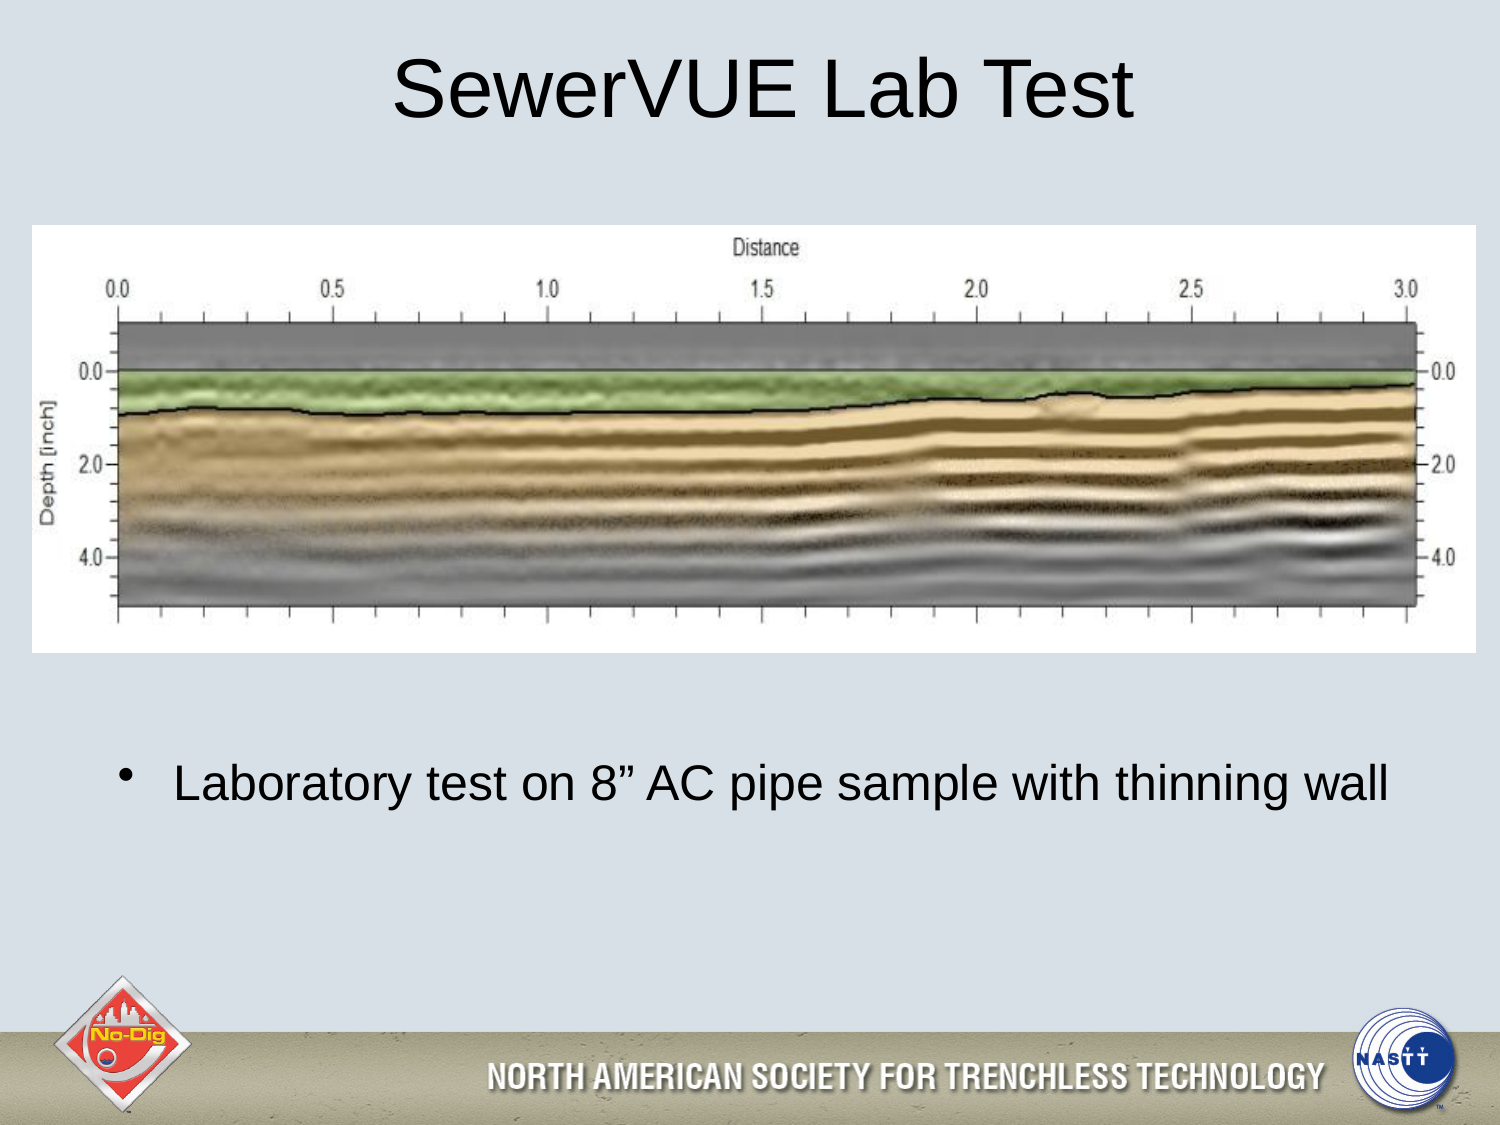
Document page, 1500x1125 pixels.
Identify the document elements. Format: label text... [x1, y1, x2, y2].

text_box Laboratory test on 8” AC pipe sample with thinning wall [102, 727, 1406, 818]
picture [0, 0, 1500, 1125]
text_box SewerVUE Lab Test [83, 8, 1444, 160]
